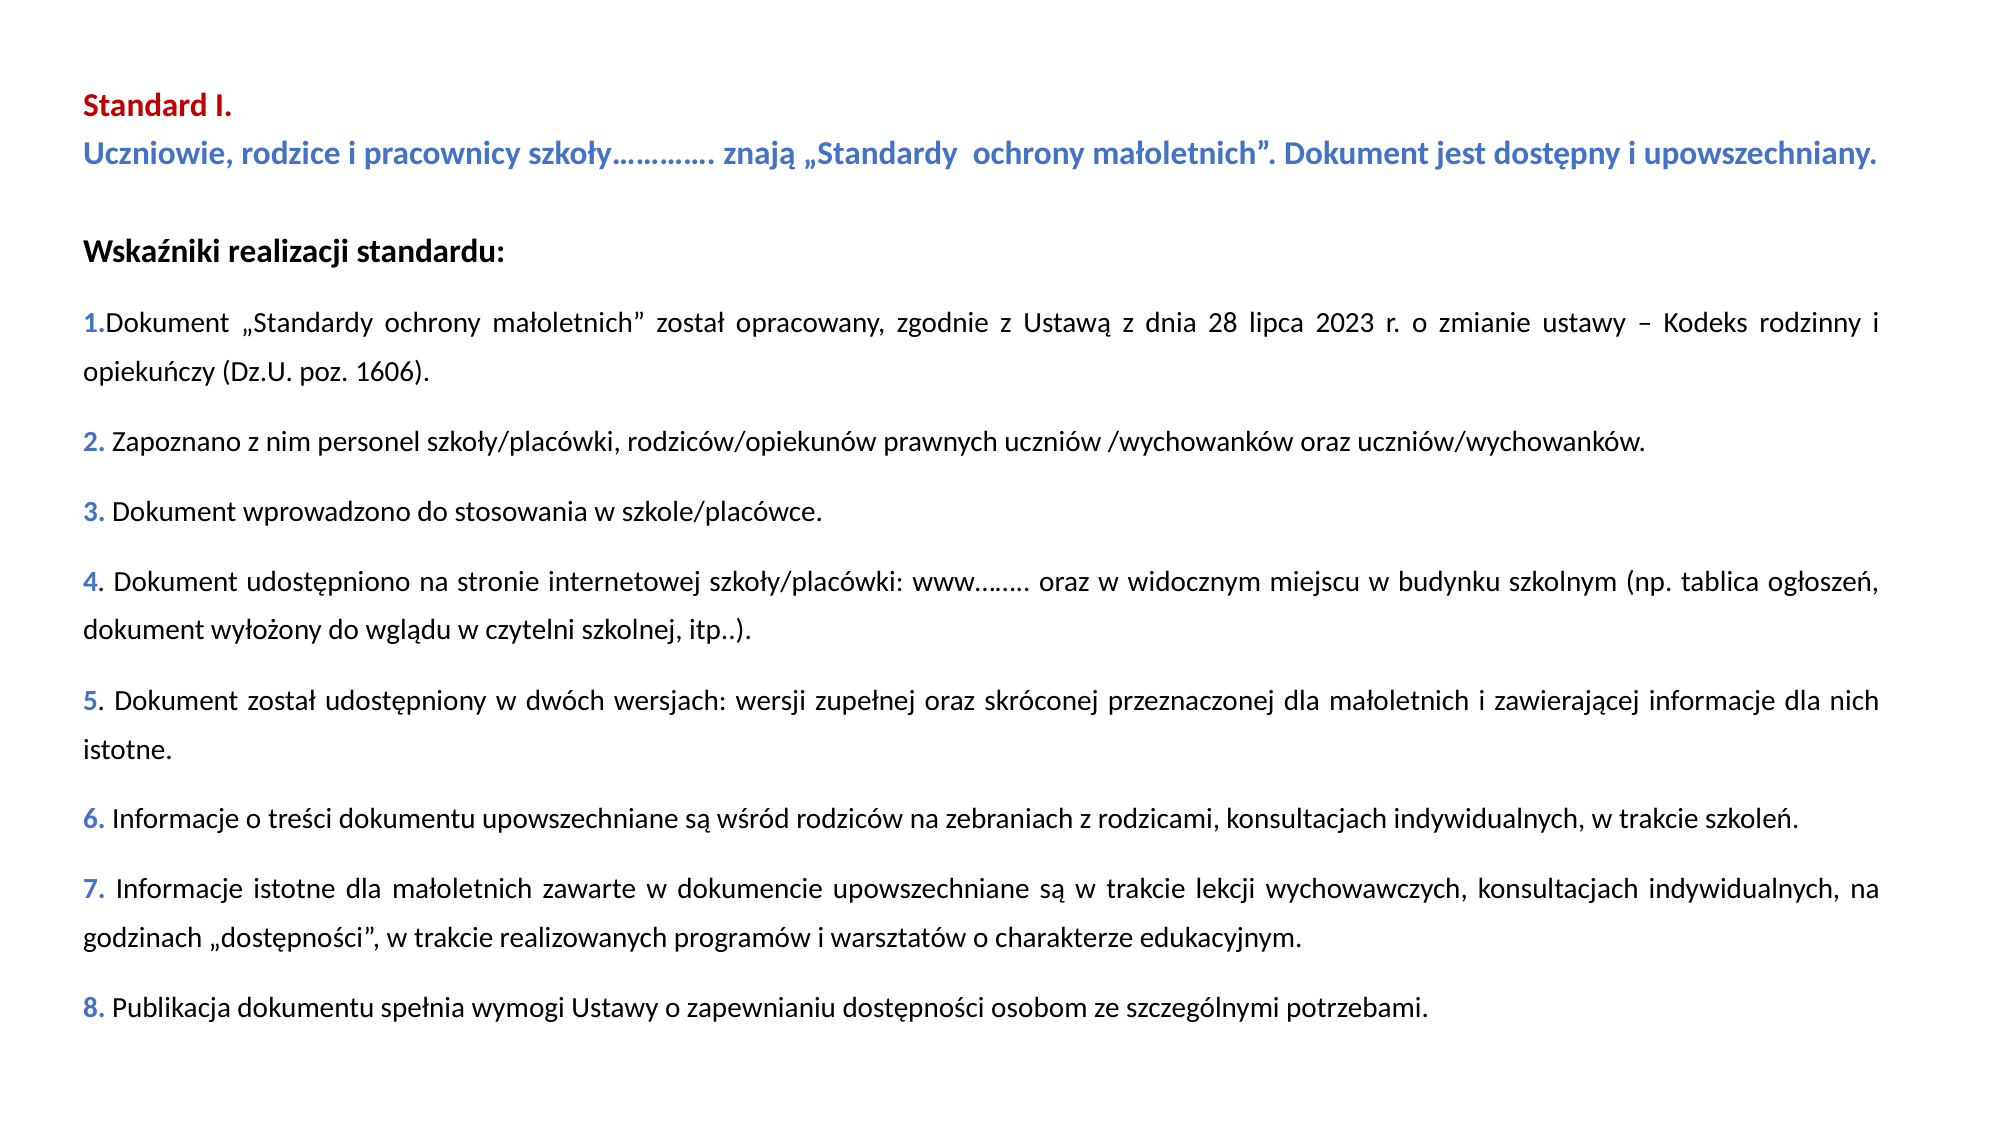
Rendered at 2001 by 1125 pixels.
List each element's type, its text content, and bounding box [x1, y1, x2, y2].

list Standard I. Uczniowie, rodzice i pracownicy szkoły…………. znają „Standardy ochrony małoletnich”. Dokument jest dostępny i upowszechniany. Wskaźniki realizacji standardu: 1.Dokument „Standardy ochrony małoletnich” został opracowany, zgodnie z Ustawą z dnia 28 lipca 2023 r. o zmianie ustawy – Kodeks rodzinny i opiekuńczy (Dz.U. poz. 1606). 2. Zapoznano z nim personel szkoły/placówki, rodziców/opiekunów prawnych uczniów /wychowanków oraz uczniów/wychowanków. 3. Dokument wprowadzono do stosowania w szkole/placówce. 4. Dokument udostępniono na stronie internetowej szkoły/placówki: www…….. oraz w widocznym miejscu w budynku szkolnym (np. tablica ogłoszeń, dokument wyłożony do wglądu w czytelni szkolnej, itp..). 5. Dokument został udostępniony w dwóch wersjach: wersji zupełnej oraz skróconej przeznaczonej dla małoletnich i zawierającej informacje dla nich istotne. 6. Informacje o treści dokumentu upowszechniane są wśród rodziców na zebraniach z rodzicami, konsultacjach indywidualnych, w trakcie szkoleń. 7. Informacje istotne dla małoletnich zawarte w dokumencie upowszechniane są w trakcie lekcji wychowawczych, konsultacjach indywidualnych, na godzinach „dostępności”, w trakcie realizowanych programów i warsztatów o charakterze edukacyjnym. 8. Publikacja dokumentu spełnia wymogi Ustawy o zapewnianiu dostępności osobom ze szczególnymi potrzebami. [68, 86, 1920, 1125]
